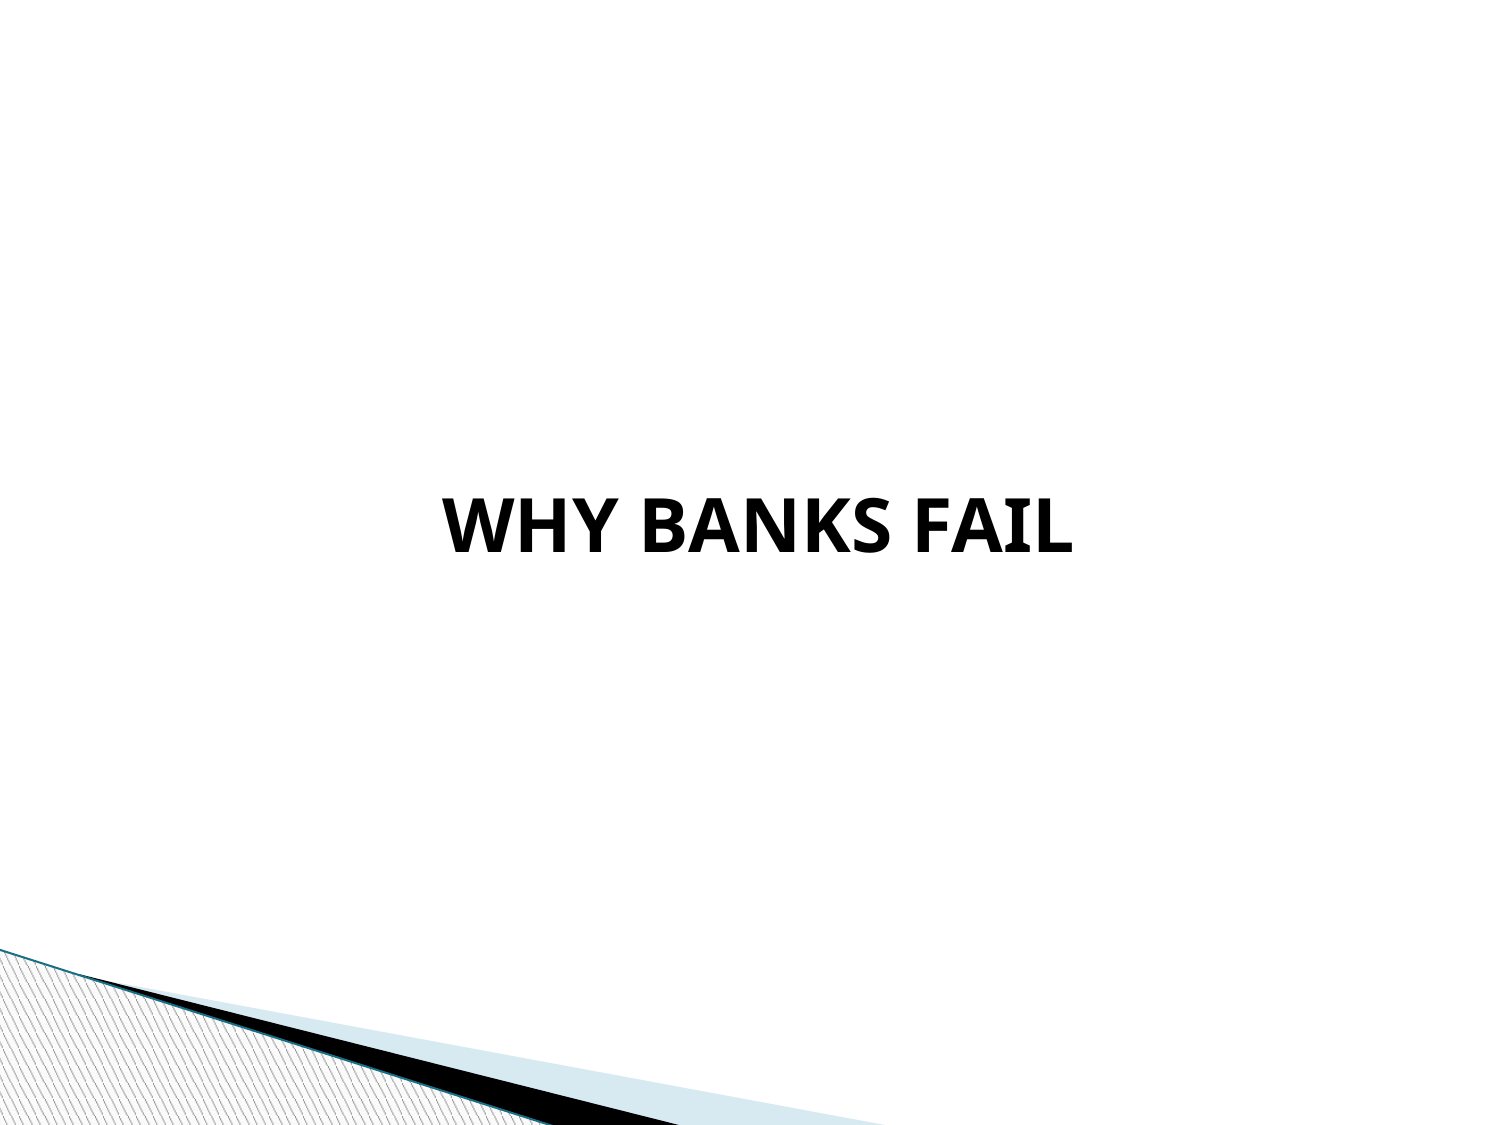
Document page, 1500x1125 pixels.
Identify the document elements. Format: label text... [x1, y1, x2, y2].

picture [0, 952, 543, 1125]
list WHY BANKS FAIL [75, 243, 1425, 986]
